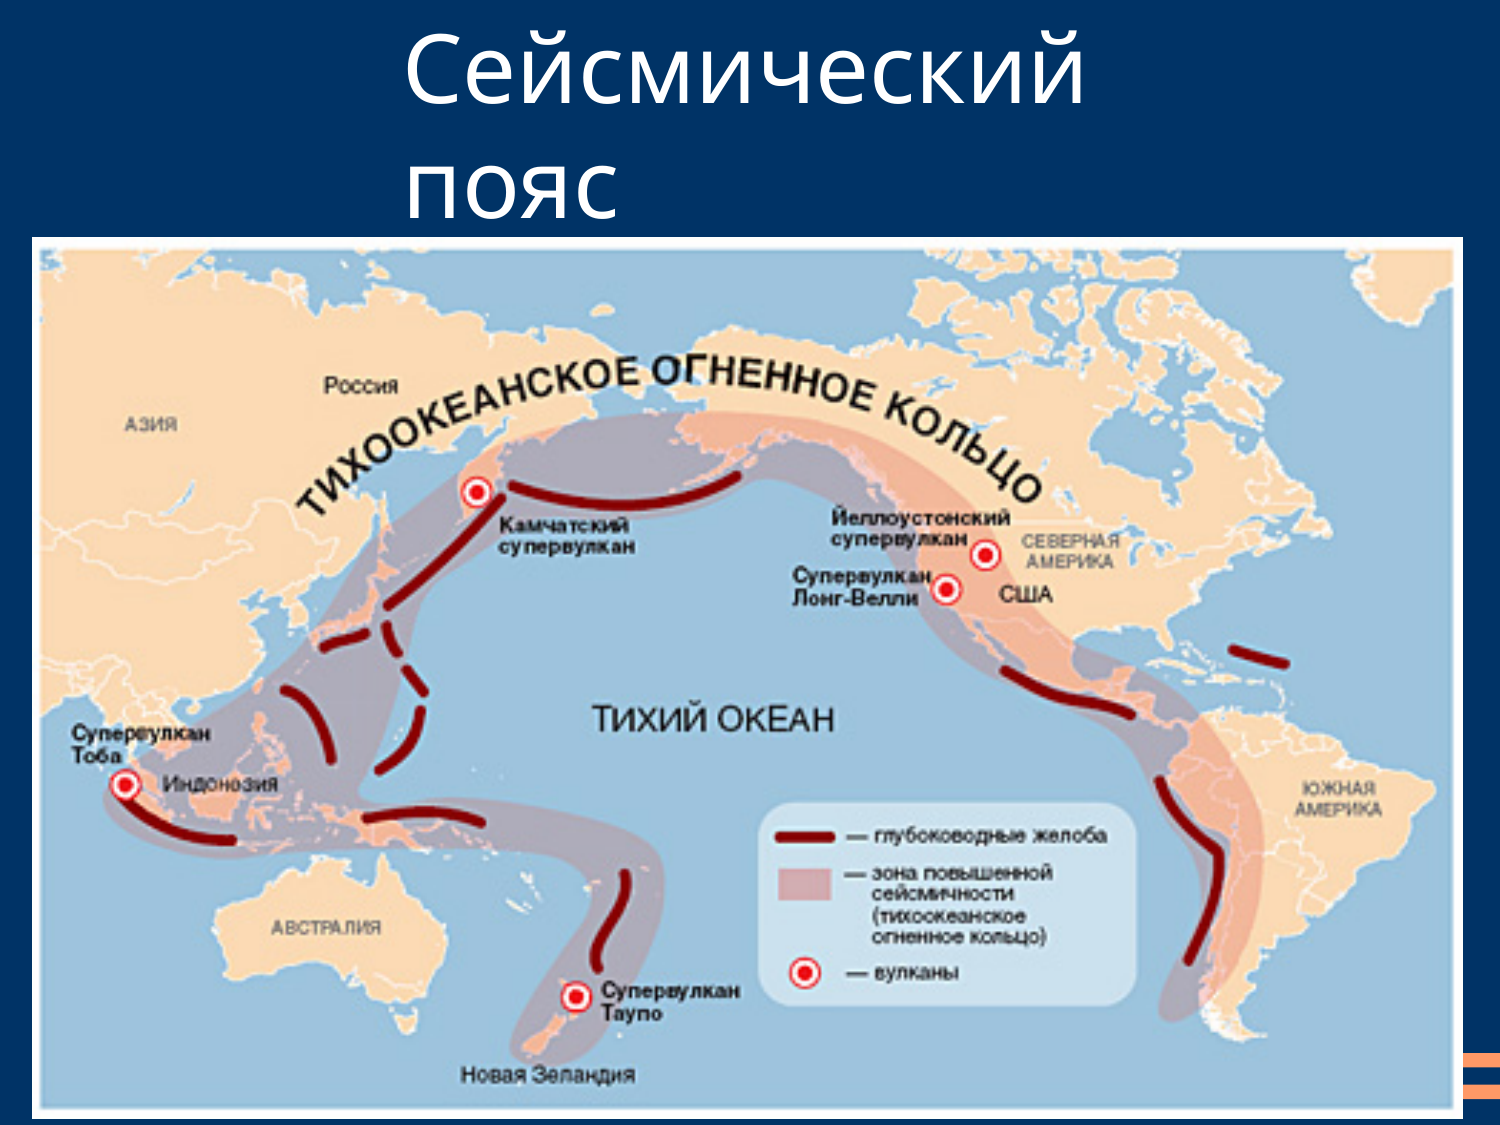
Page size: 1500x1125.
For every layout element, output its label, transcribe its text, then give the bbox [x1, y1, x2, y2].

picture [32, 237, 1463, 1119]
title Сейсмический пояс [387, 0, 1300, 233]
